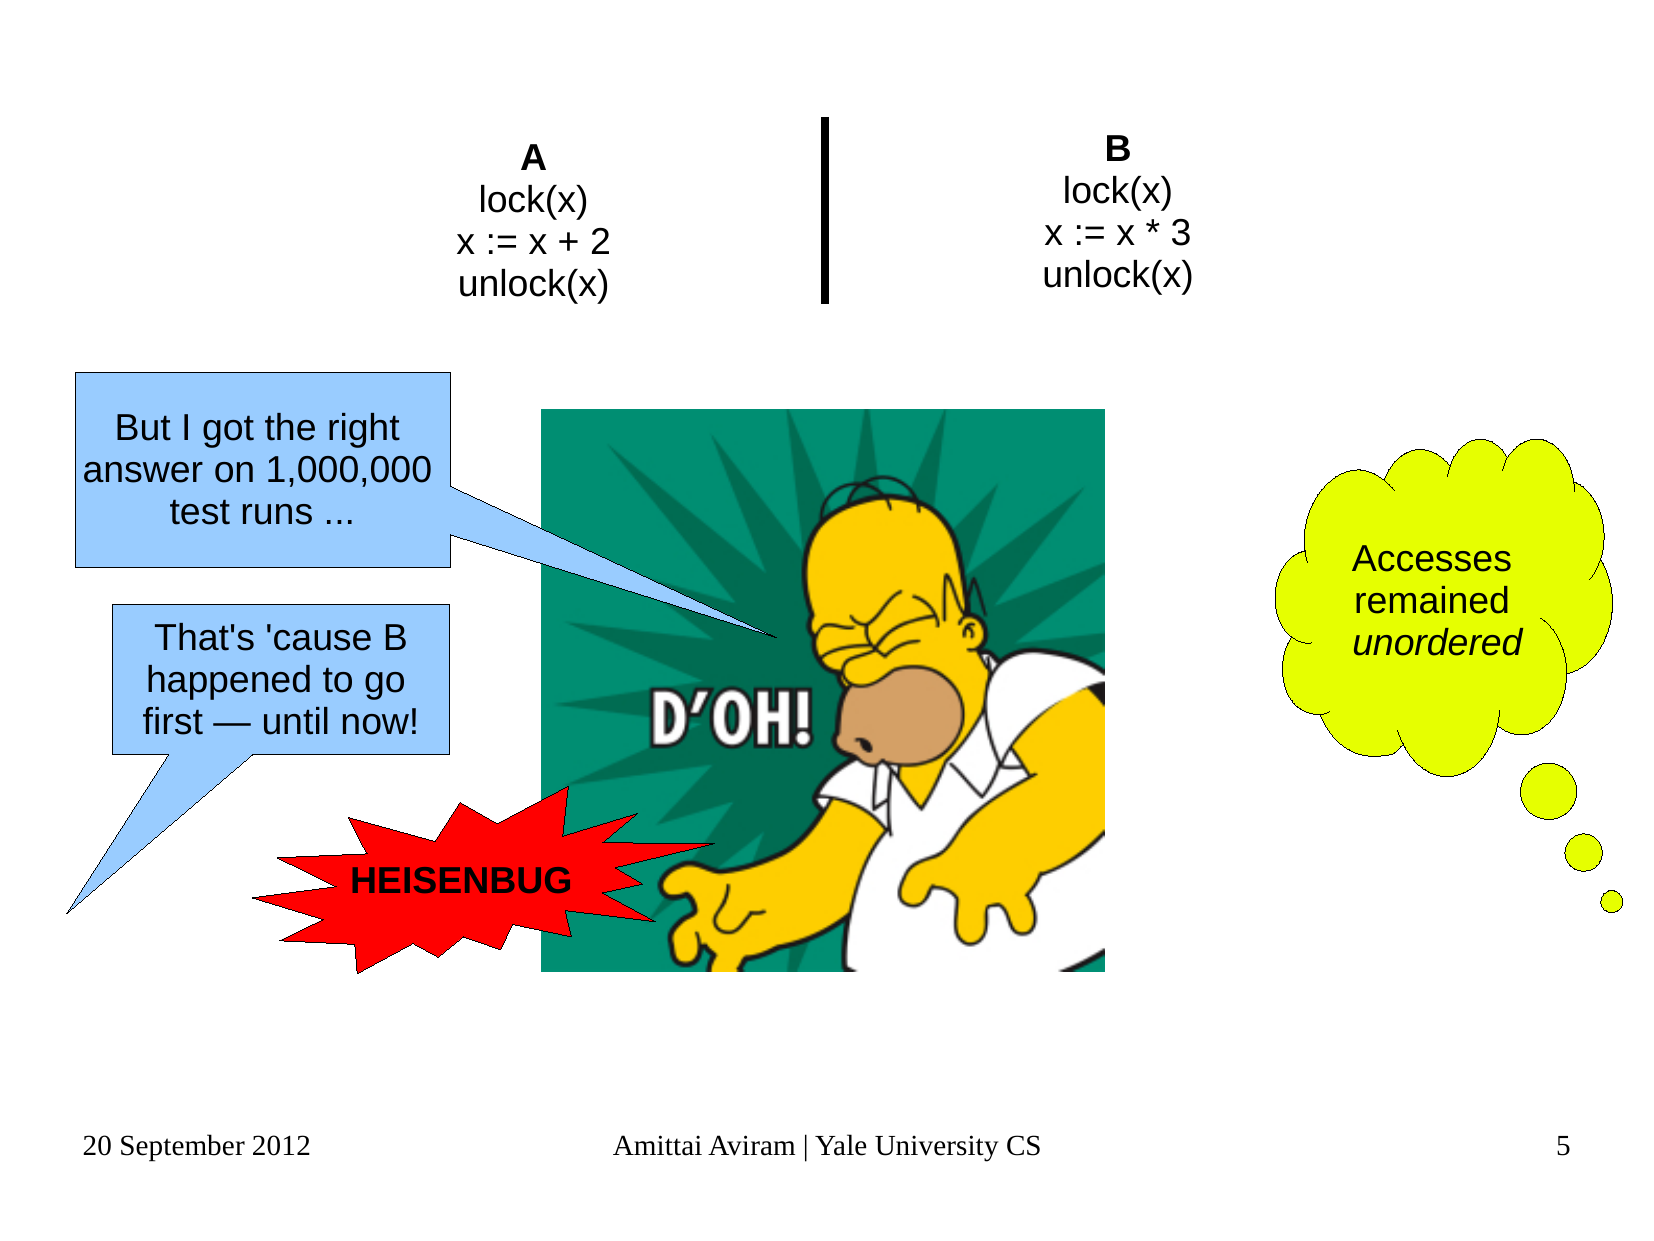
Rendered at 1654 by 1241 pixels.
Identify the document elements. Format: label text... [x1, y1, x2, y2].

text_box But I got the right answer on 1,000,000 test runs ... [75, 372, 777, 638]
text_box A lock(x) x := x + 2 unlock(x) [252, 128, 815, 312]
text_box Accesses remained unordered [1520, 763, 1577, 820]
text_box Accesses remained unordered [1275, 439, 1613, 777]
picture [541, 409, 1105, 972]
text_box HEISENBUG [252, 786, 715, 974]
text_box B lock(x) x := x * 3 unlock(x) [836, 119, 1400, 303]
text_box That's 'cause B happened to go first — until now! [66, 604, 450, 914]
text_box Accesses remained unordered [1564, 833, 1603, 872]
